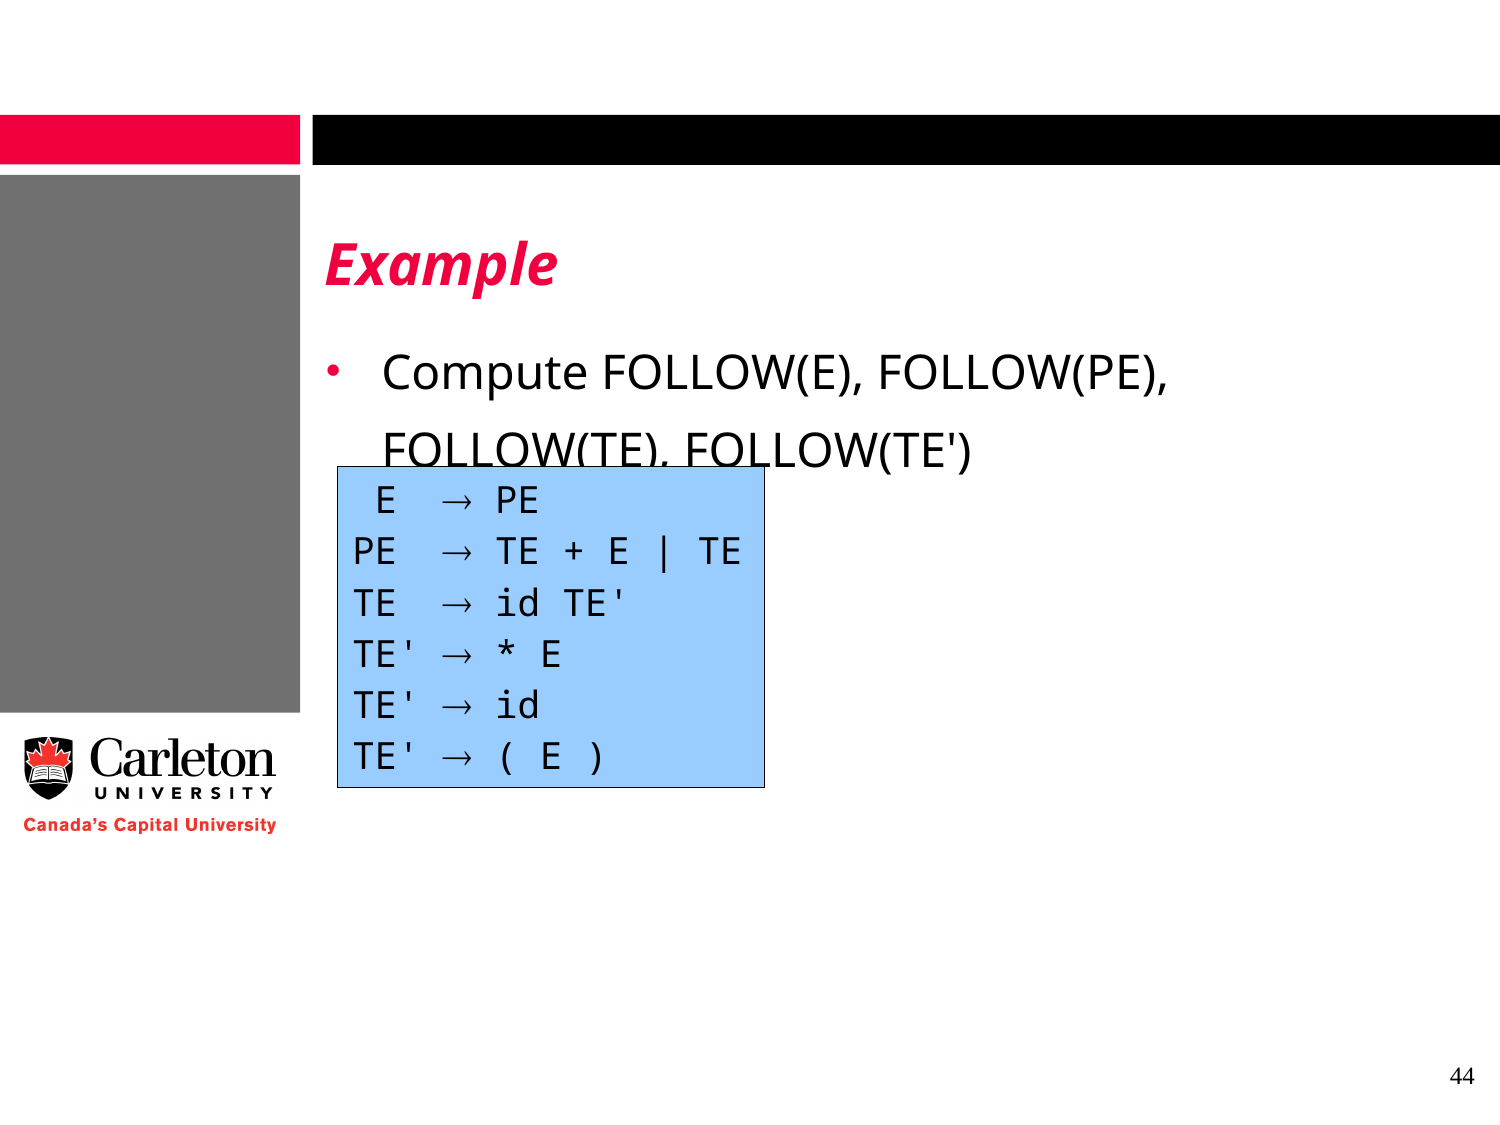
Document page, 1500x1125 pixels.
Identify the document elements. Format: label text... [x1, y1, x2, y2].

picture [24, 737, 276, 834]
text_box E  PE PE  TE + E | TE TE  id TE' TE'  * E TE'  id TE'  ( E ) [337, 478, 765, 788]
list Compute FOLLOW(E), FOLLOW(PE), FOLLOW(TE), FOLLOW(TE') [324, 324, 1450, 1068]
title Example [324, 187, 1450, 324]
